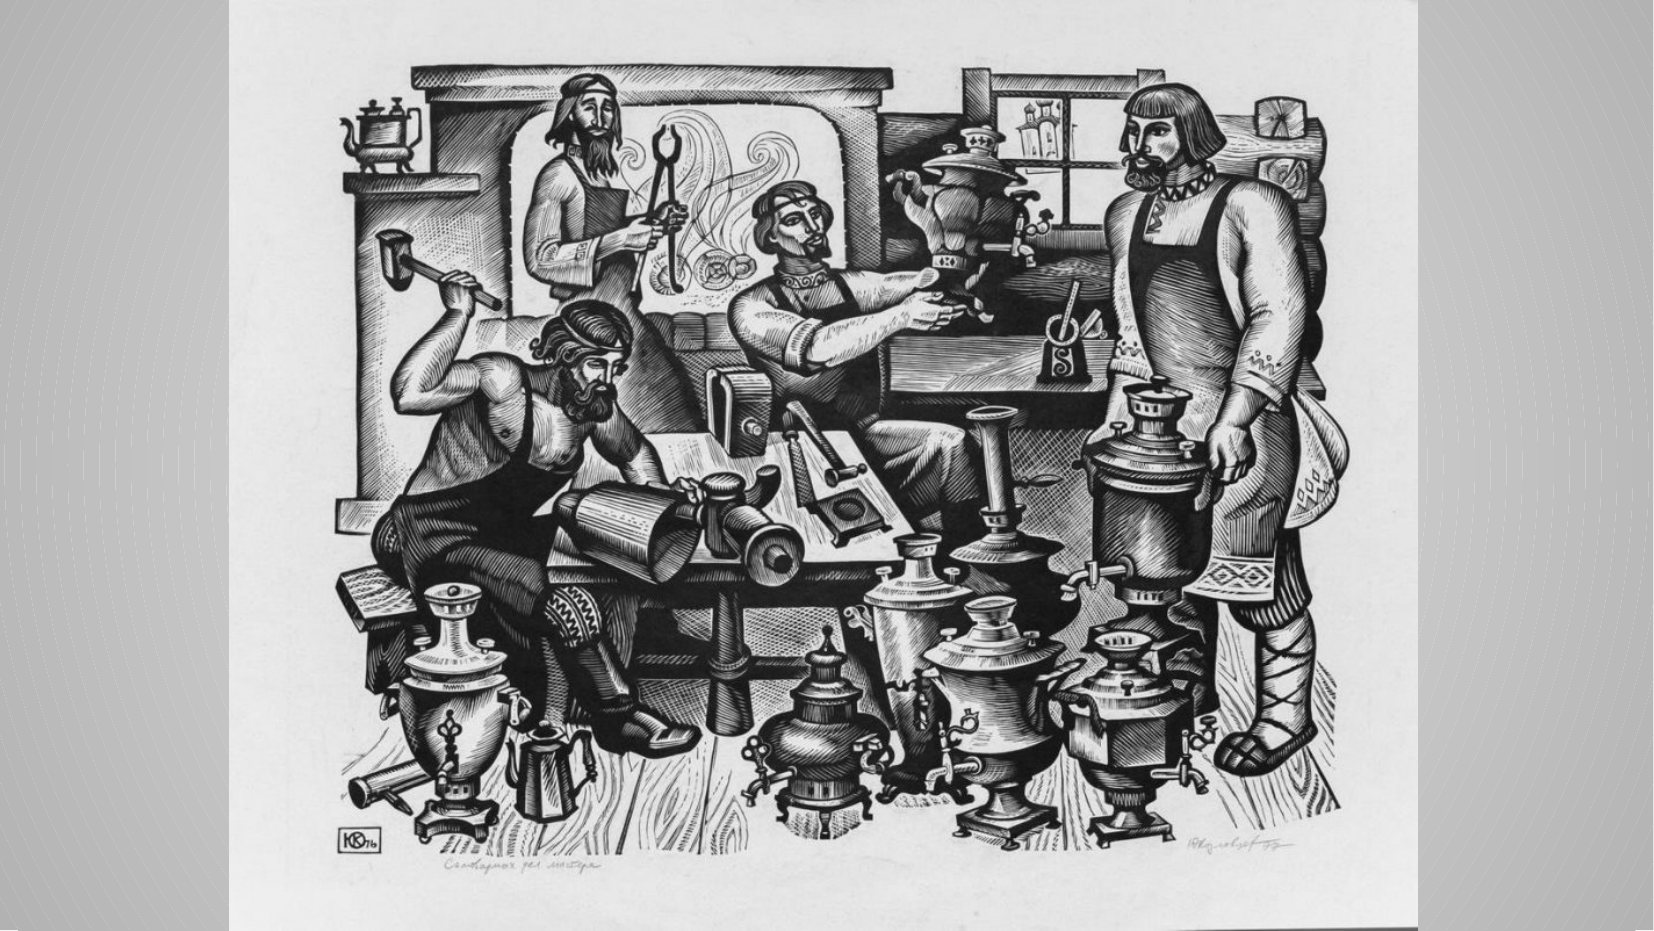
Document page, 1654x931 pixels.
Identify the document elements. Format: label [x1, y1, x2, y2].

picture [229, 0, 1418, 931]
